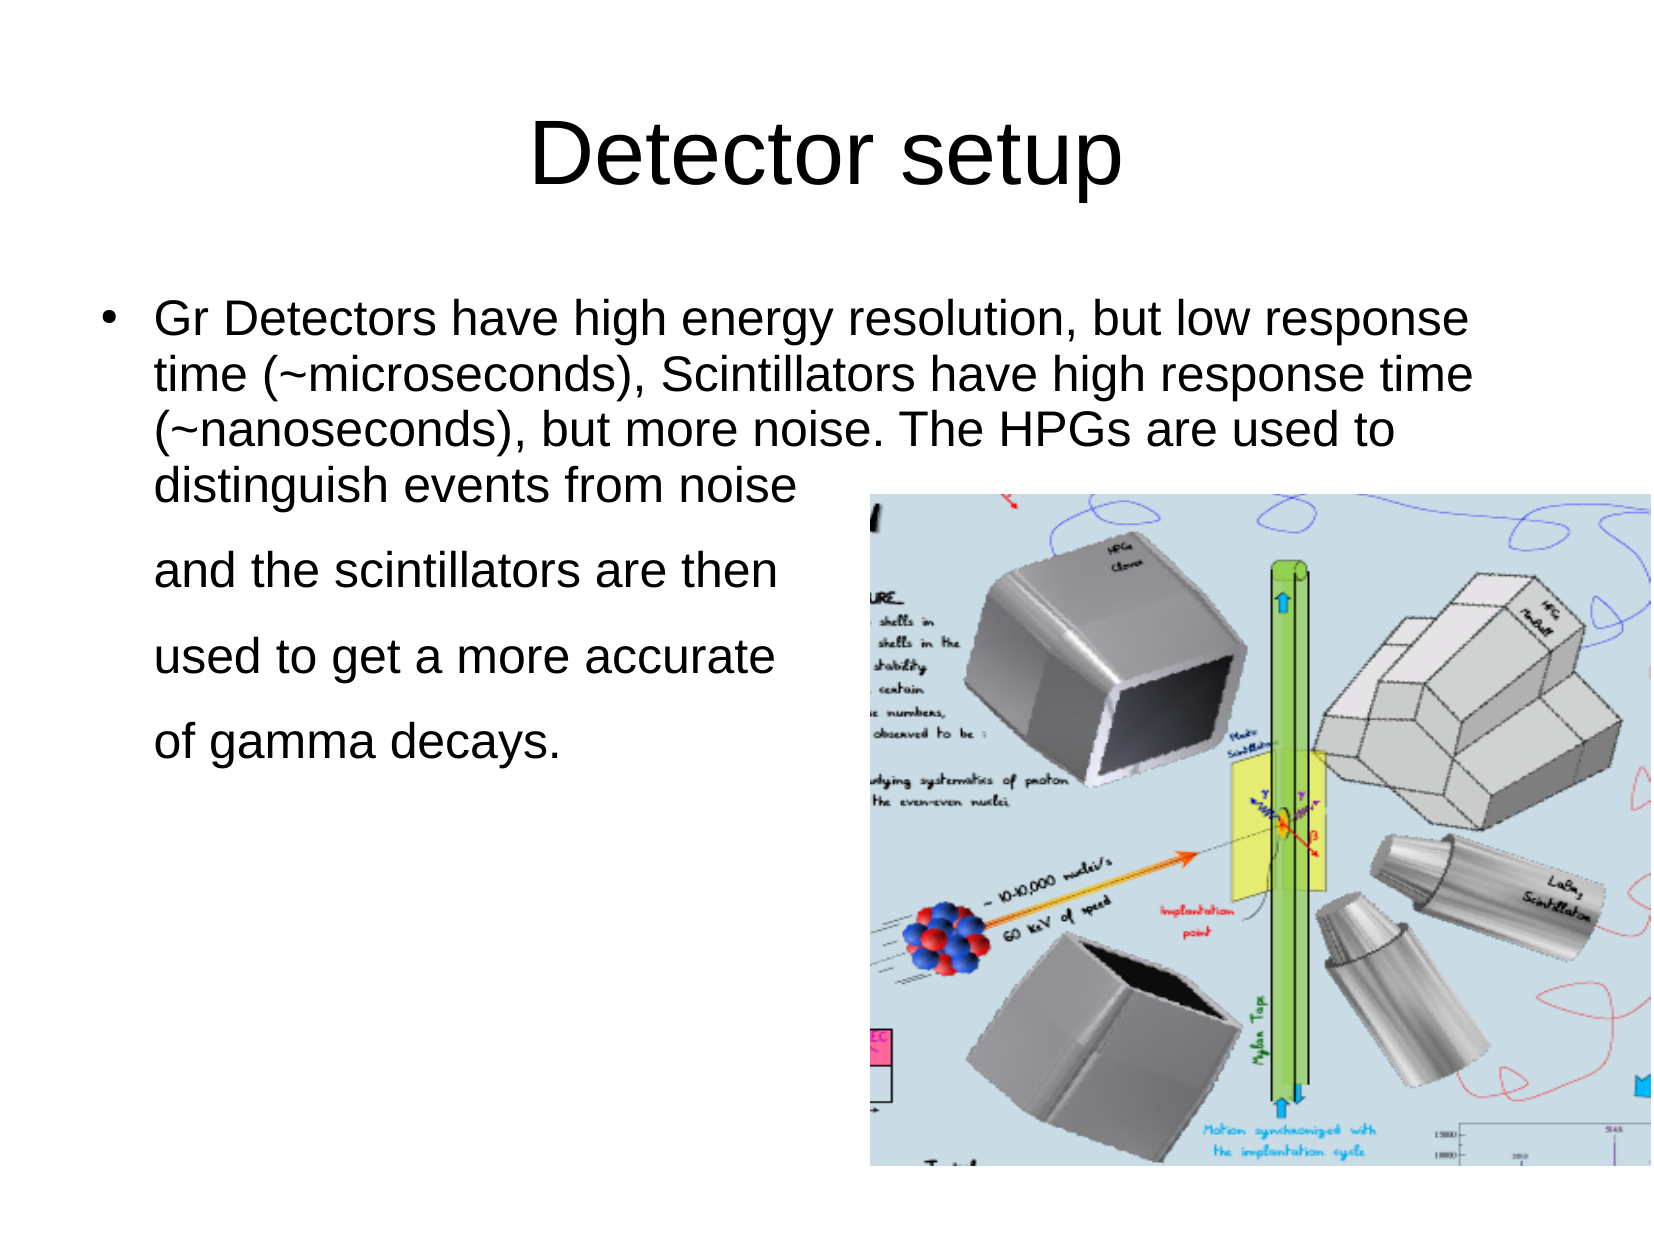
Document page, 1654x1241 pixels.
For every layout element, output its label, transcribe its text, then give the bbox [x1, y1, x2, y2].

picture [870, 494, 1651, 1166]
list Gr Detectors have high energy resolution, but low response time (~microseconds), Scintillators have high response time (~nanoseconds), but more noise. The HPGs are used to distinguish events from noise and the scintillators are then used to get a more accurate of gamma decays. [82, 290, 1571, 1010]
title Detector setup [82, 49, 1571, 257]
